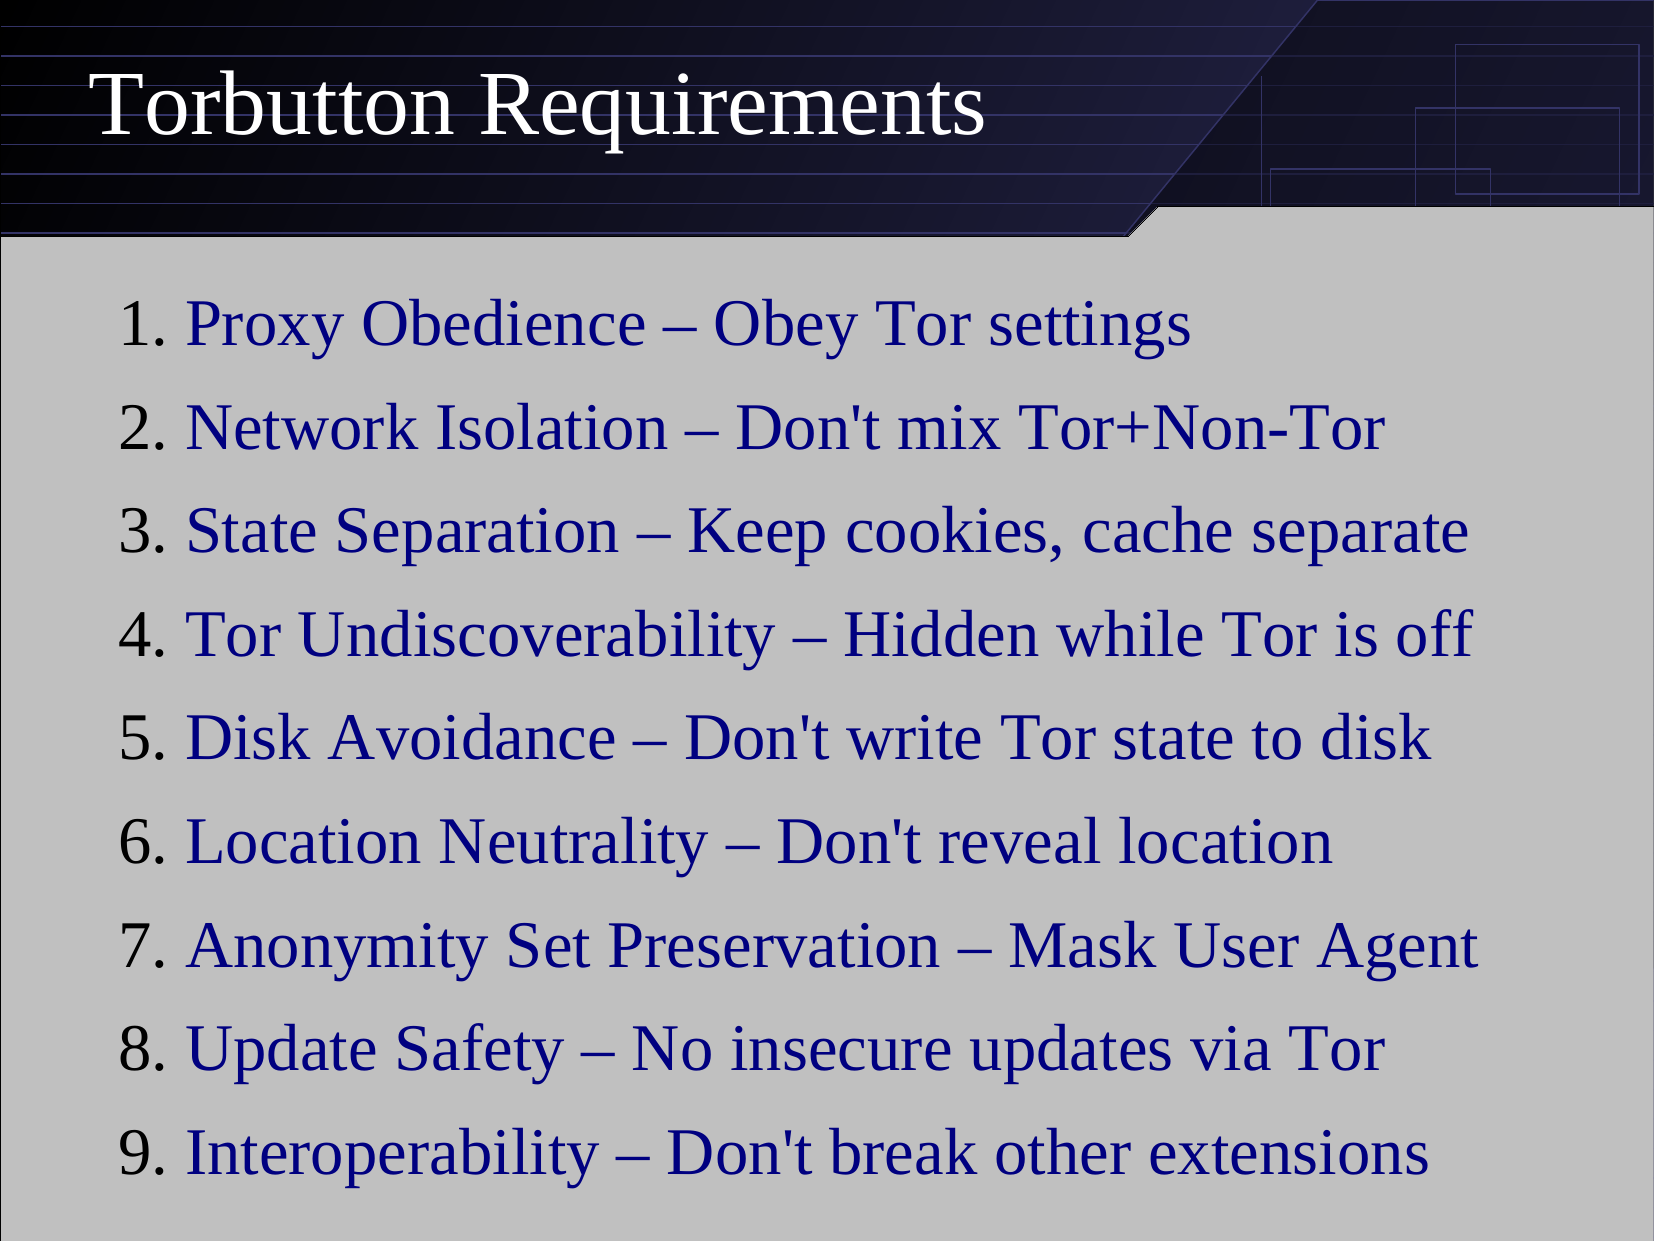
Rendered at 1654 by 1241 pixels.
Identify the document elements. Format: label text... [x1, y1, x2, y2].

title Torbutton Requirements [88, 0, 1501, 208]
list Proxy Obedience – Obey Tor settings Network Isolation – Don't mix Tor+Non-Tor State Separation – Keep cookies, cache separate Tor Undiscoverability – Hidden while Tor is off Disk Avoidance – Don't write Tor state to disk Location Neutrality – Don't reveal location Anonymity Set Preservation – Mask User Agent Update Safety – No insecure updates via Tor Interoperability – Don't break other extensions [118, 286, 1531, 1189]
